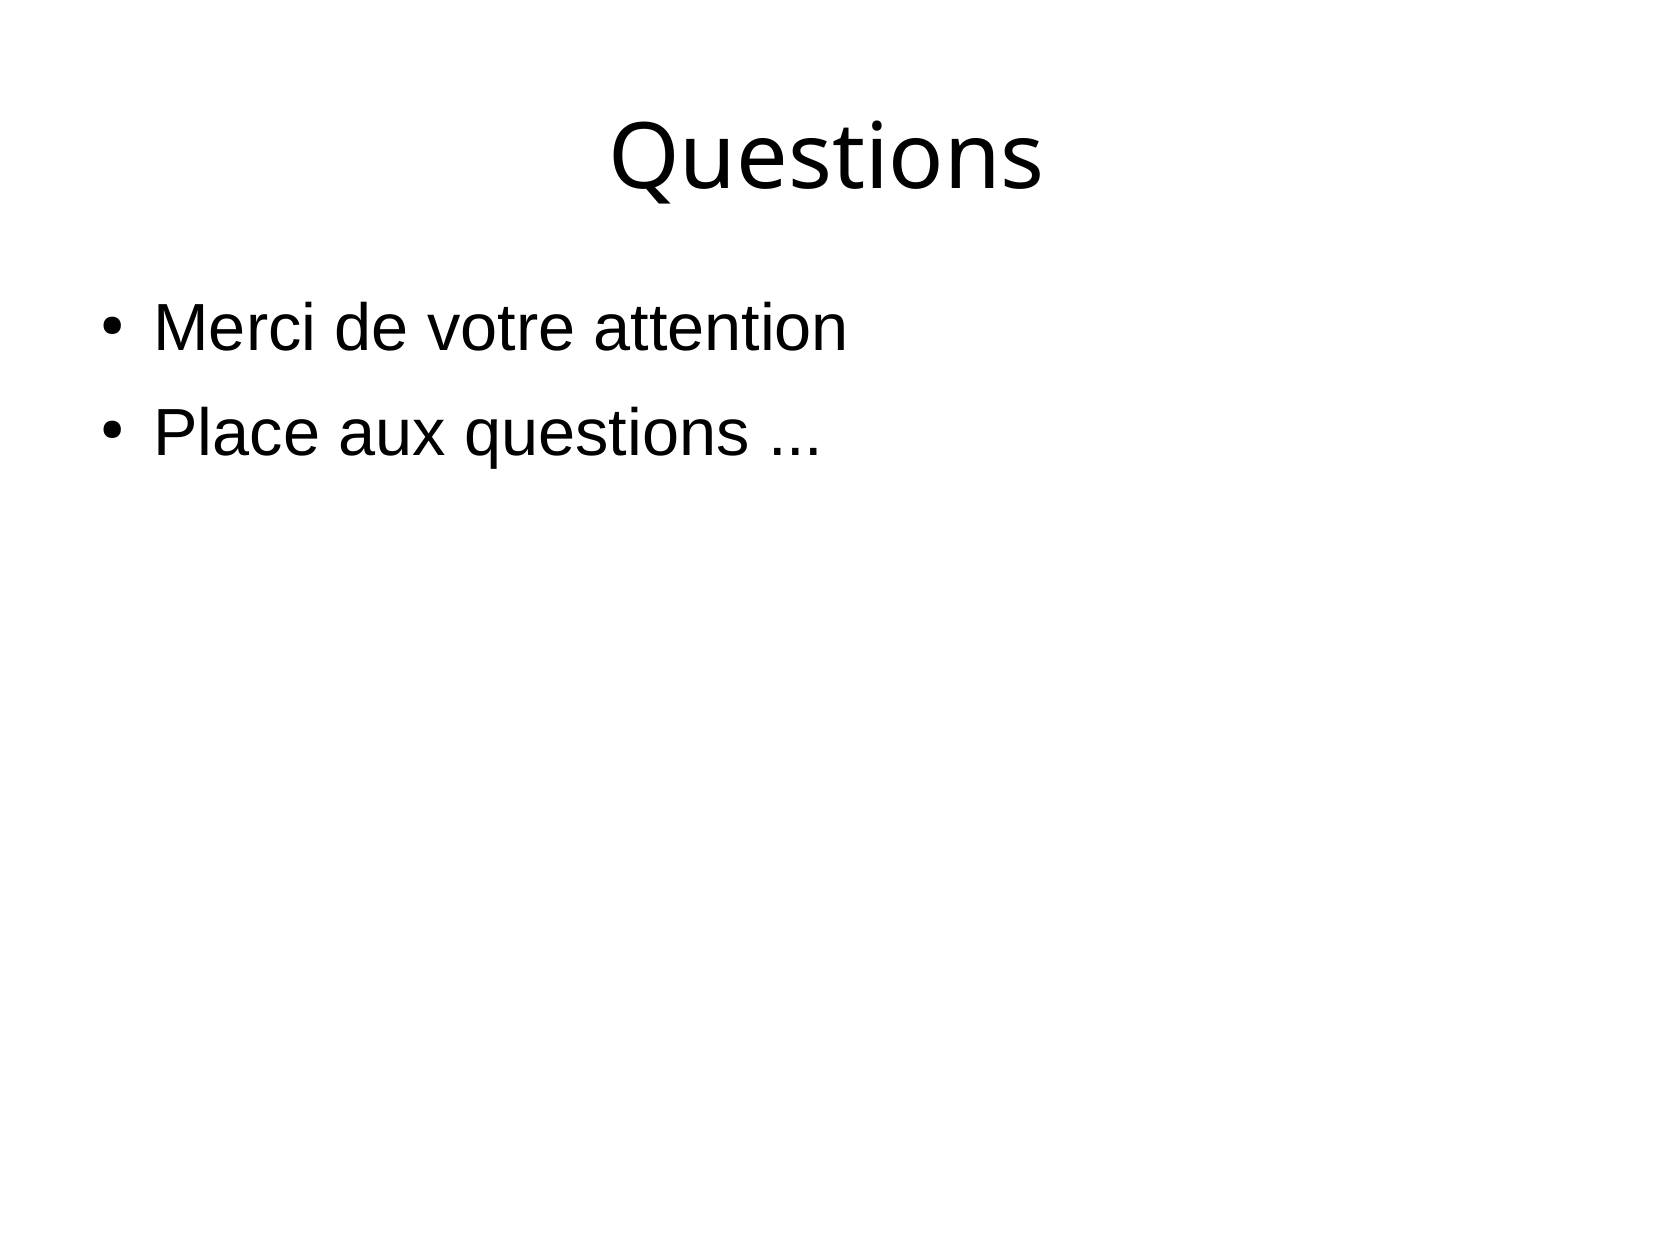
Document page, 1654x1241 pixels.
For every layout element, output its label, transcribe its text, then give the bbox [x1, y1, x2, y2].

list Merci de votre attention Place aux questions ... [82, 290, 1571, 1010]
title Questions [82, 49, 1571, 257]
